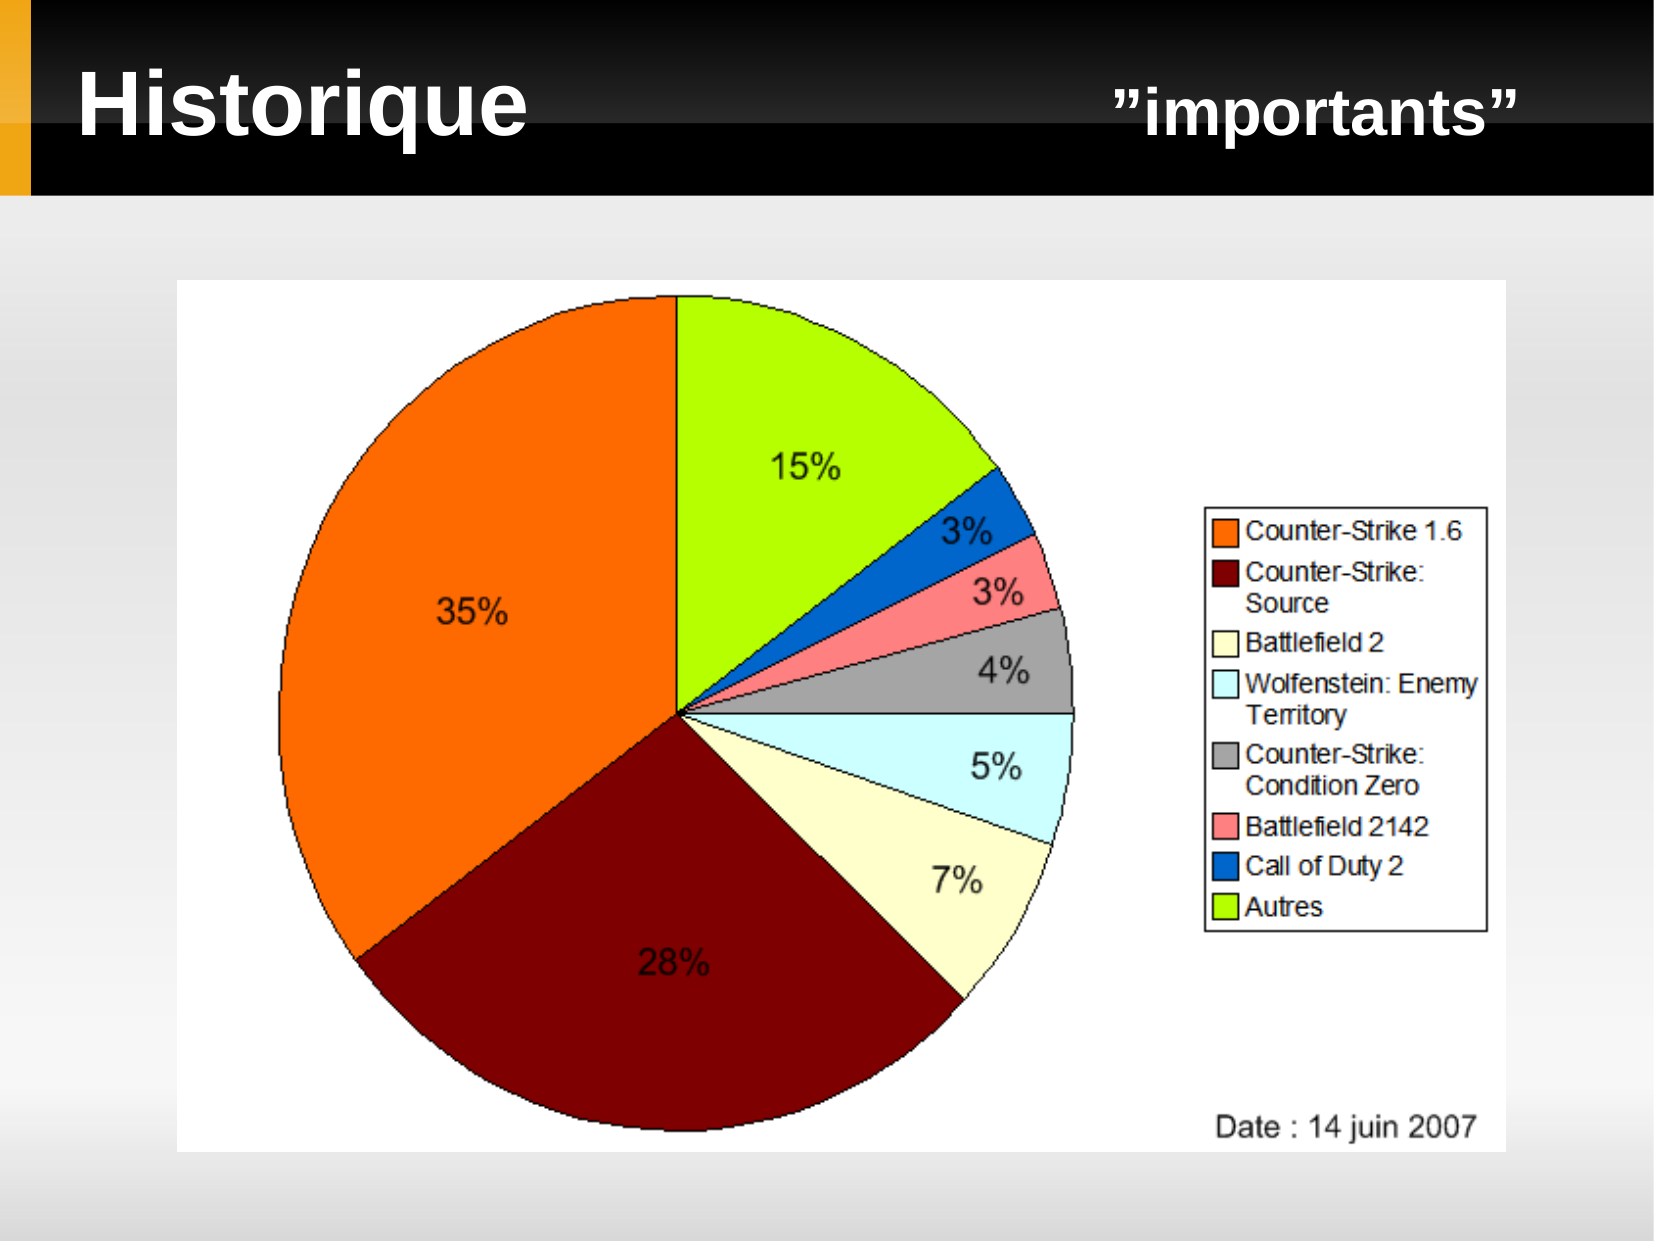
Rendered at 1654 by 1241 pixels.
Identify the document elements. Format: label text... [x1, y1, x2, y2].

picture [0, 0, 1654, 1241]
title Historique ”importants” [76, 7, 1565, 200]
